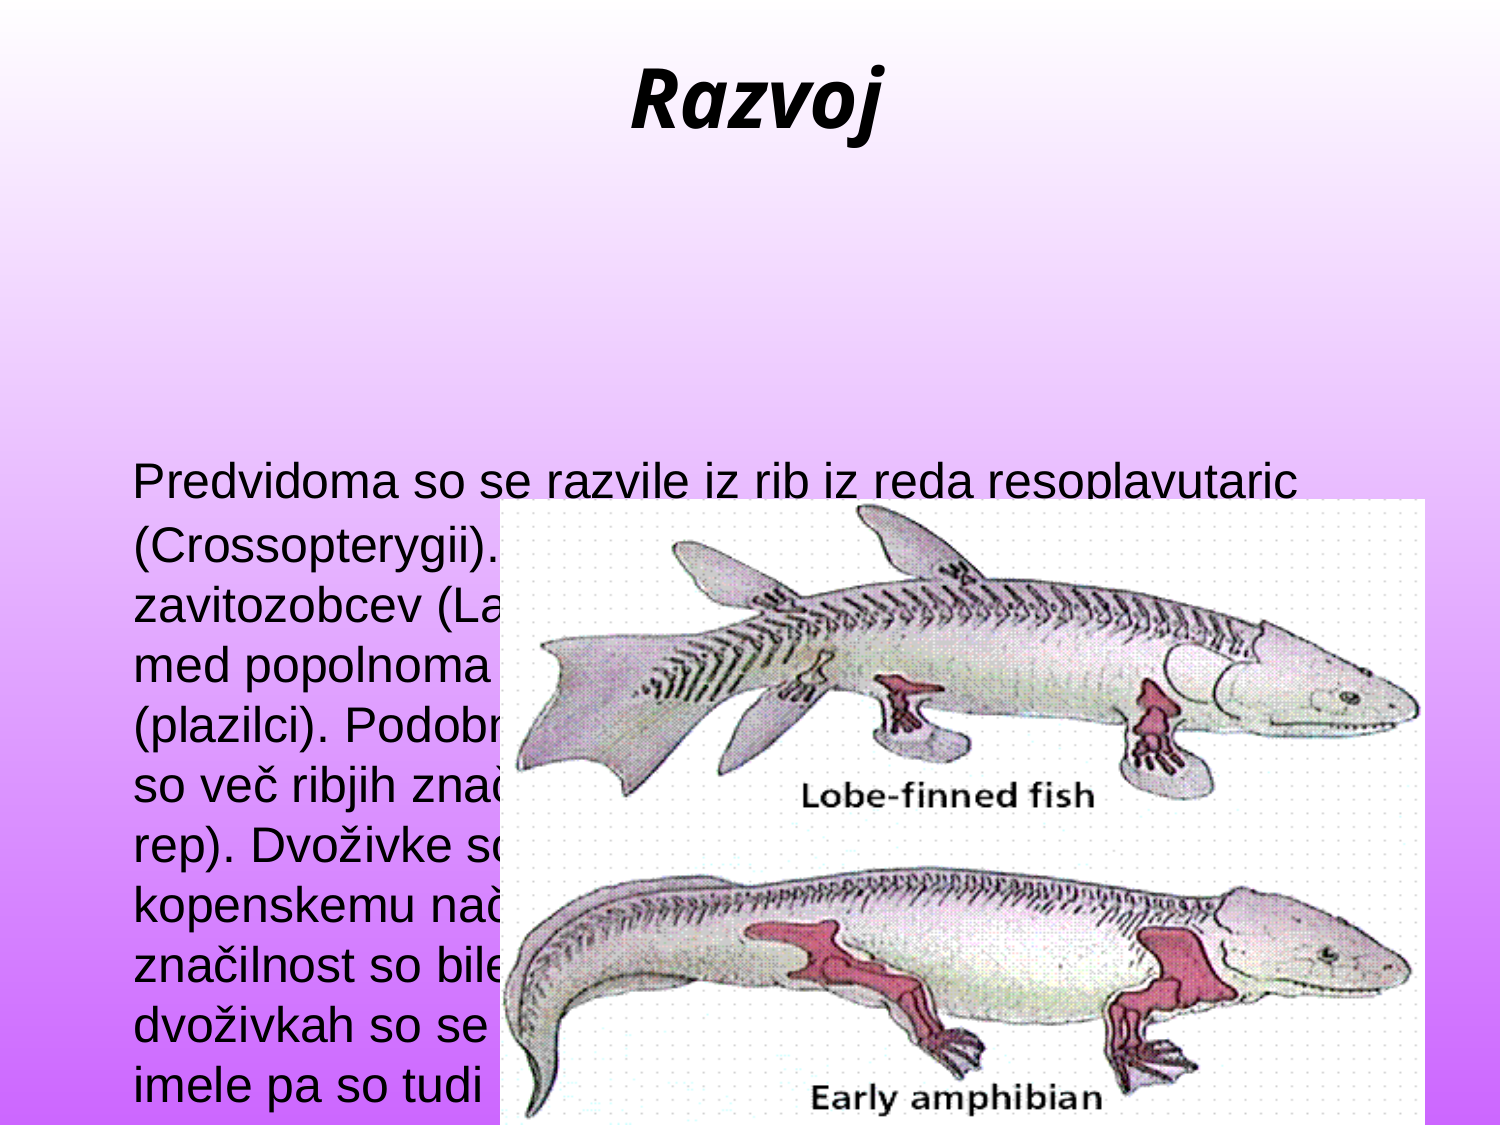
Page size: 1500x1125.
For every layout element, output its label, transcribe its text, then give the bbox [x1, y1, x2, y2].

text_box Razvoj [362, 37, 1150, 424]
text_box Predvidoma so se razvile iz rib iz reda resoplavutaric (Crossopterygii). Prve dvoživke uvrščamo v skupino zavitozobcev (Labyrinthodonthia). So prehodna oblika med popolnoma vodnimi (ribe) in kopenskimi organizmi (plazilci). Podobno kot plazilci so dihale s pljuči, imele pa so več ribjih značilnosti (npr. luskasto kožo in plavutast rep). Dvoživke so bili prvi vretenčarji prilagojeni kopenskemu načinu življenja. Najpomembnejša značilnost so bile štiri noge, ki so se razvile iz plavuti. Pri dvoživkah so se tudi prvič razvile veke, ki vlažijo oko, imele pa so tudi razvit voh in jezik. [62, 424, 1413, 1125]
picture [500, 499, 1425, 1125]
